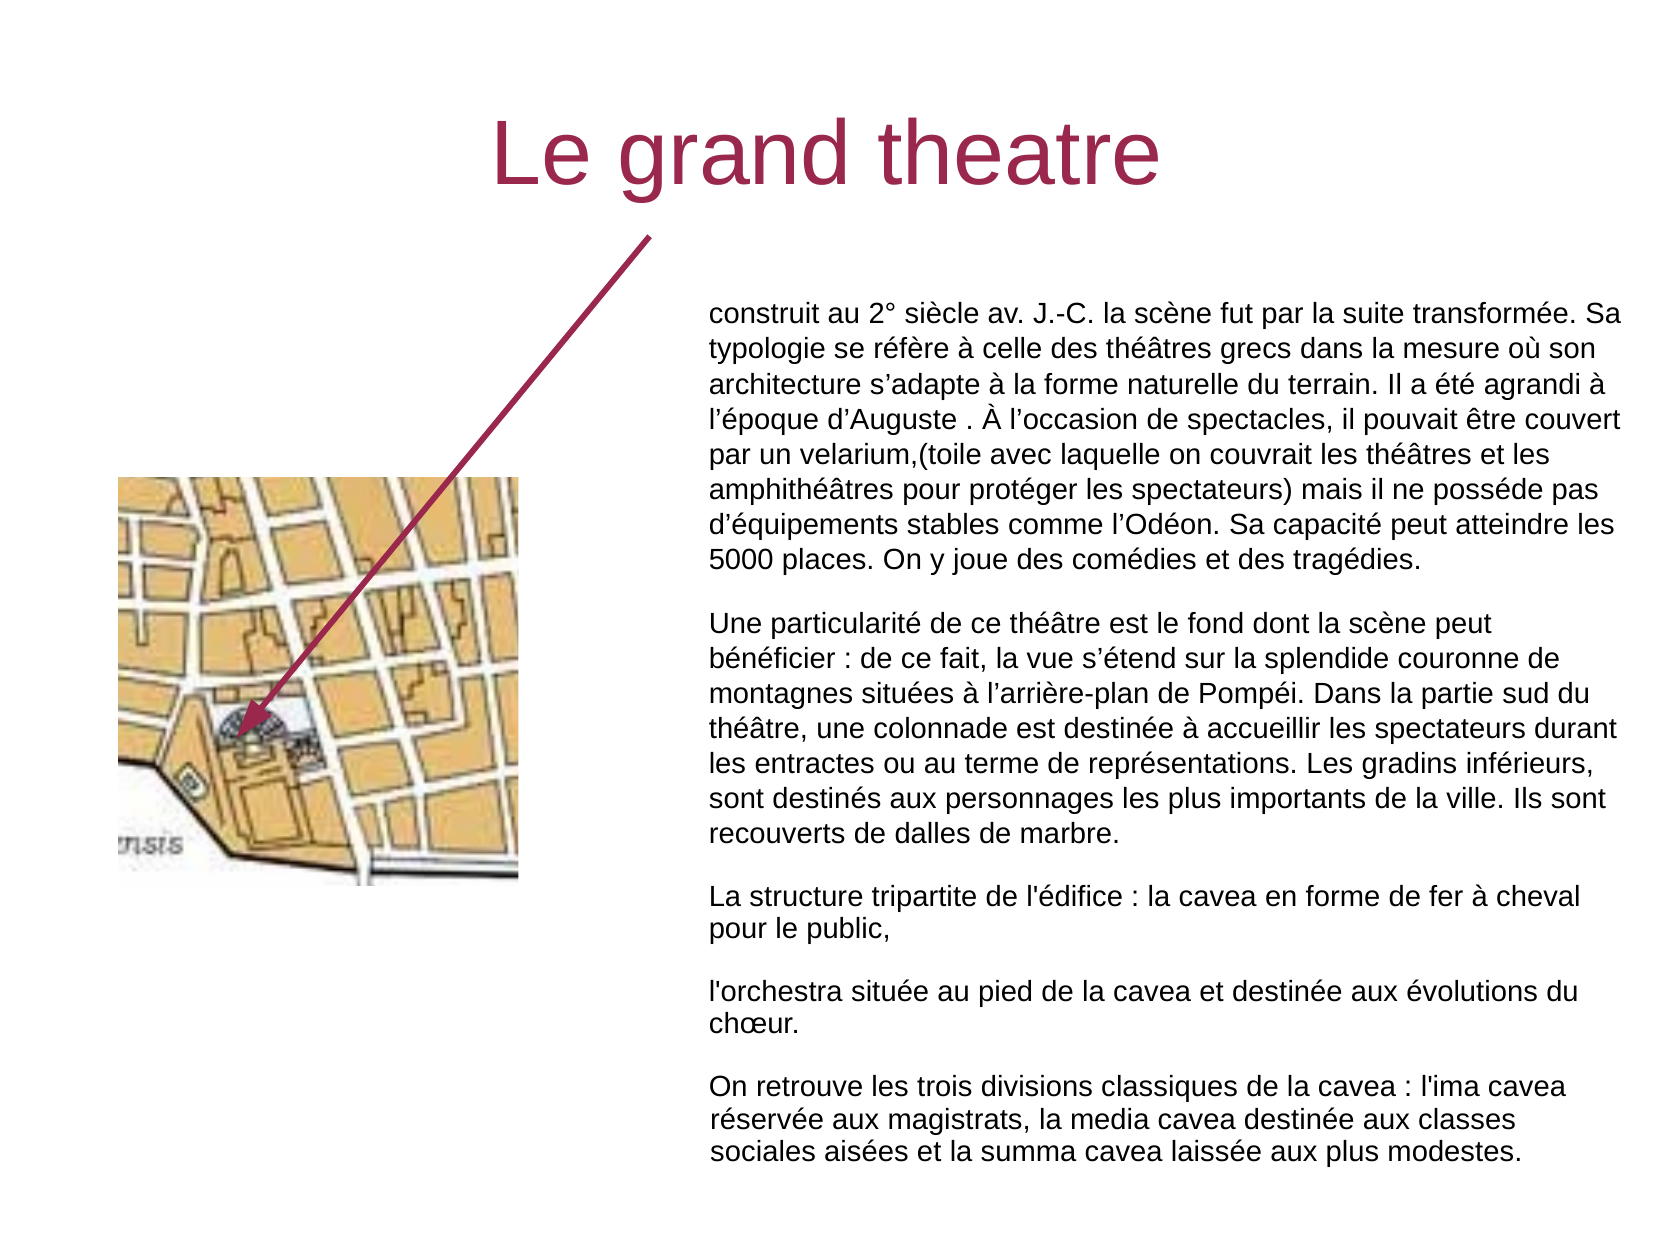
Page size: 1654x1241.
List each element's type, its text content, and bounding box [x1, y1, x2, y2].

list construit au 2° siècle av. J.-C. la scène fut par la suite transformée. Sa typologie se réfère à celle des théâtres grecs dans la mesure où son architecture s’adapte à la forme naturelle du terrain. Il a été agrandi à l’époque d’Auguste . À l’occasion de spectacles, il pouvait être couvert par un velarium,(toile avec laquelle on couvrait les théâtres et les amphithéâtres pour protéger les spectateurs) mais il ne posséde pas d’équipements stables comme l’Odéon. Sa capacité peut atteindre les 5000 places. On y joue des comédies et des tragédies. Une particularité de ce théâtre est le fond dont la scène peut bénéficier : de ce fait, la vue s’étend sur la splendide couronne de montagnes situées à l’arrière-plan de Pompéi. Dans la partie sud du théâtre, une colonnade est destinée à accueillir les spectateurs durant les entractes ou au terme de représentations. Les gradins inférieurs, sont destinés aux personnages les plus importants de la ville. Ils sont recouverts de dalles de marbre. La structure tripartite de l'édifice : la cavea en forme de fer à cheval pour le public, l'orchestra située au pied de la cavea et destinée aux évolutions du chœur. On retrouve les trois divisions classiques de la cavea : l'ima cavea réservée aux magistrats, la media cavea destinée aux classes sociales aisées et la summa cavea laissée aux plus modestes. [708, 295, 1625, 1182]
title Le grand theatre [82, 49, 1571, 257]
picture [118, 477, 519, 886]
